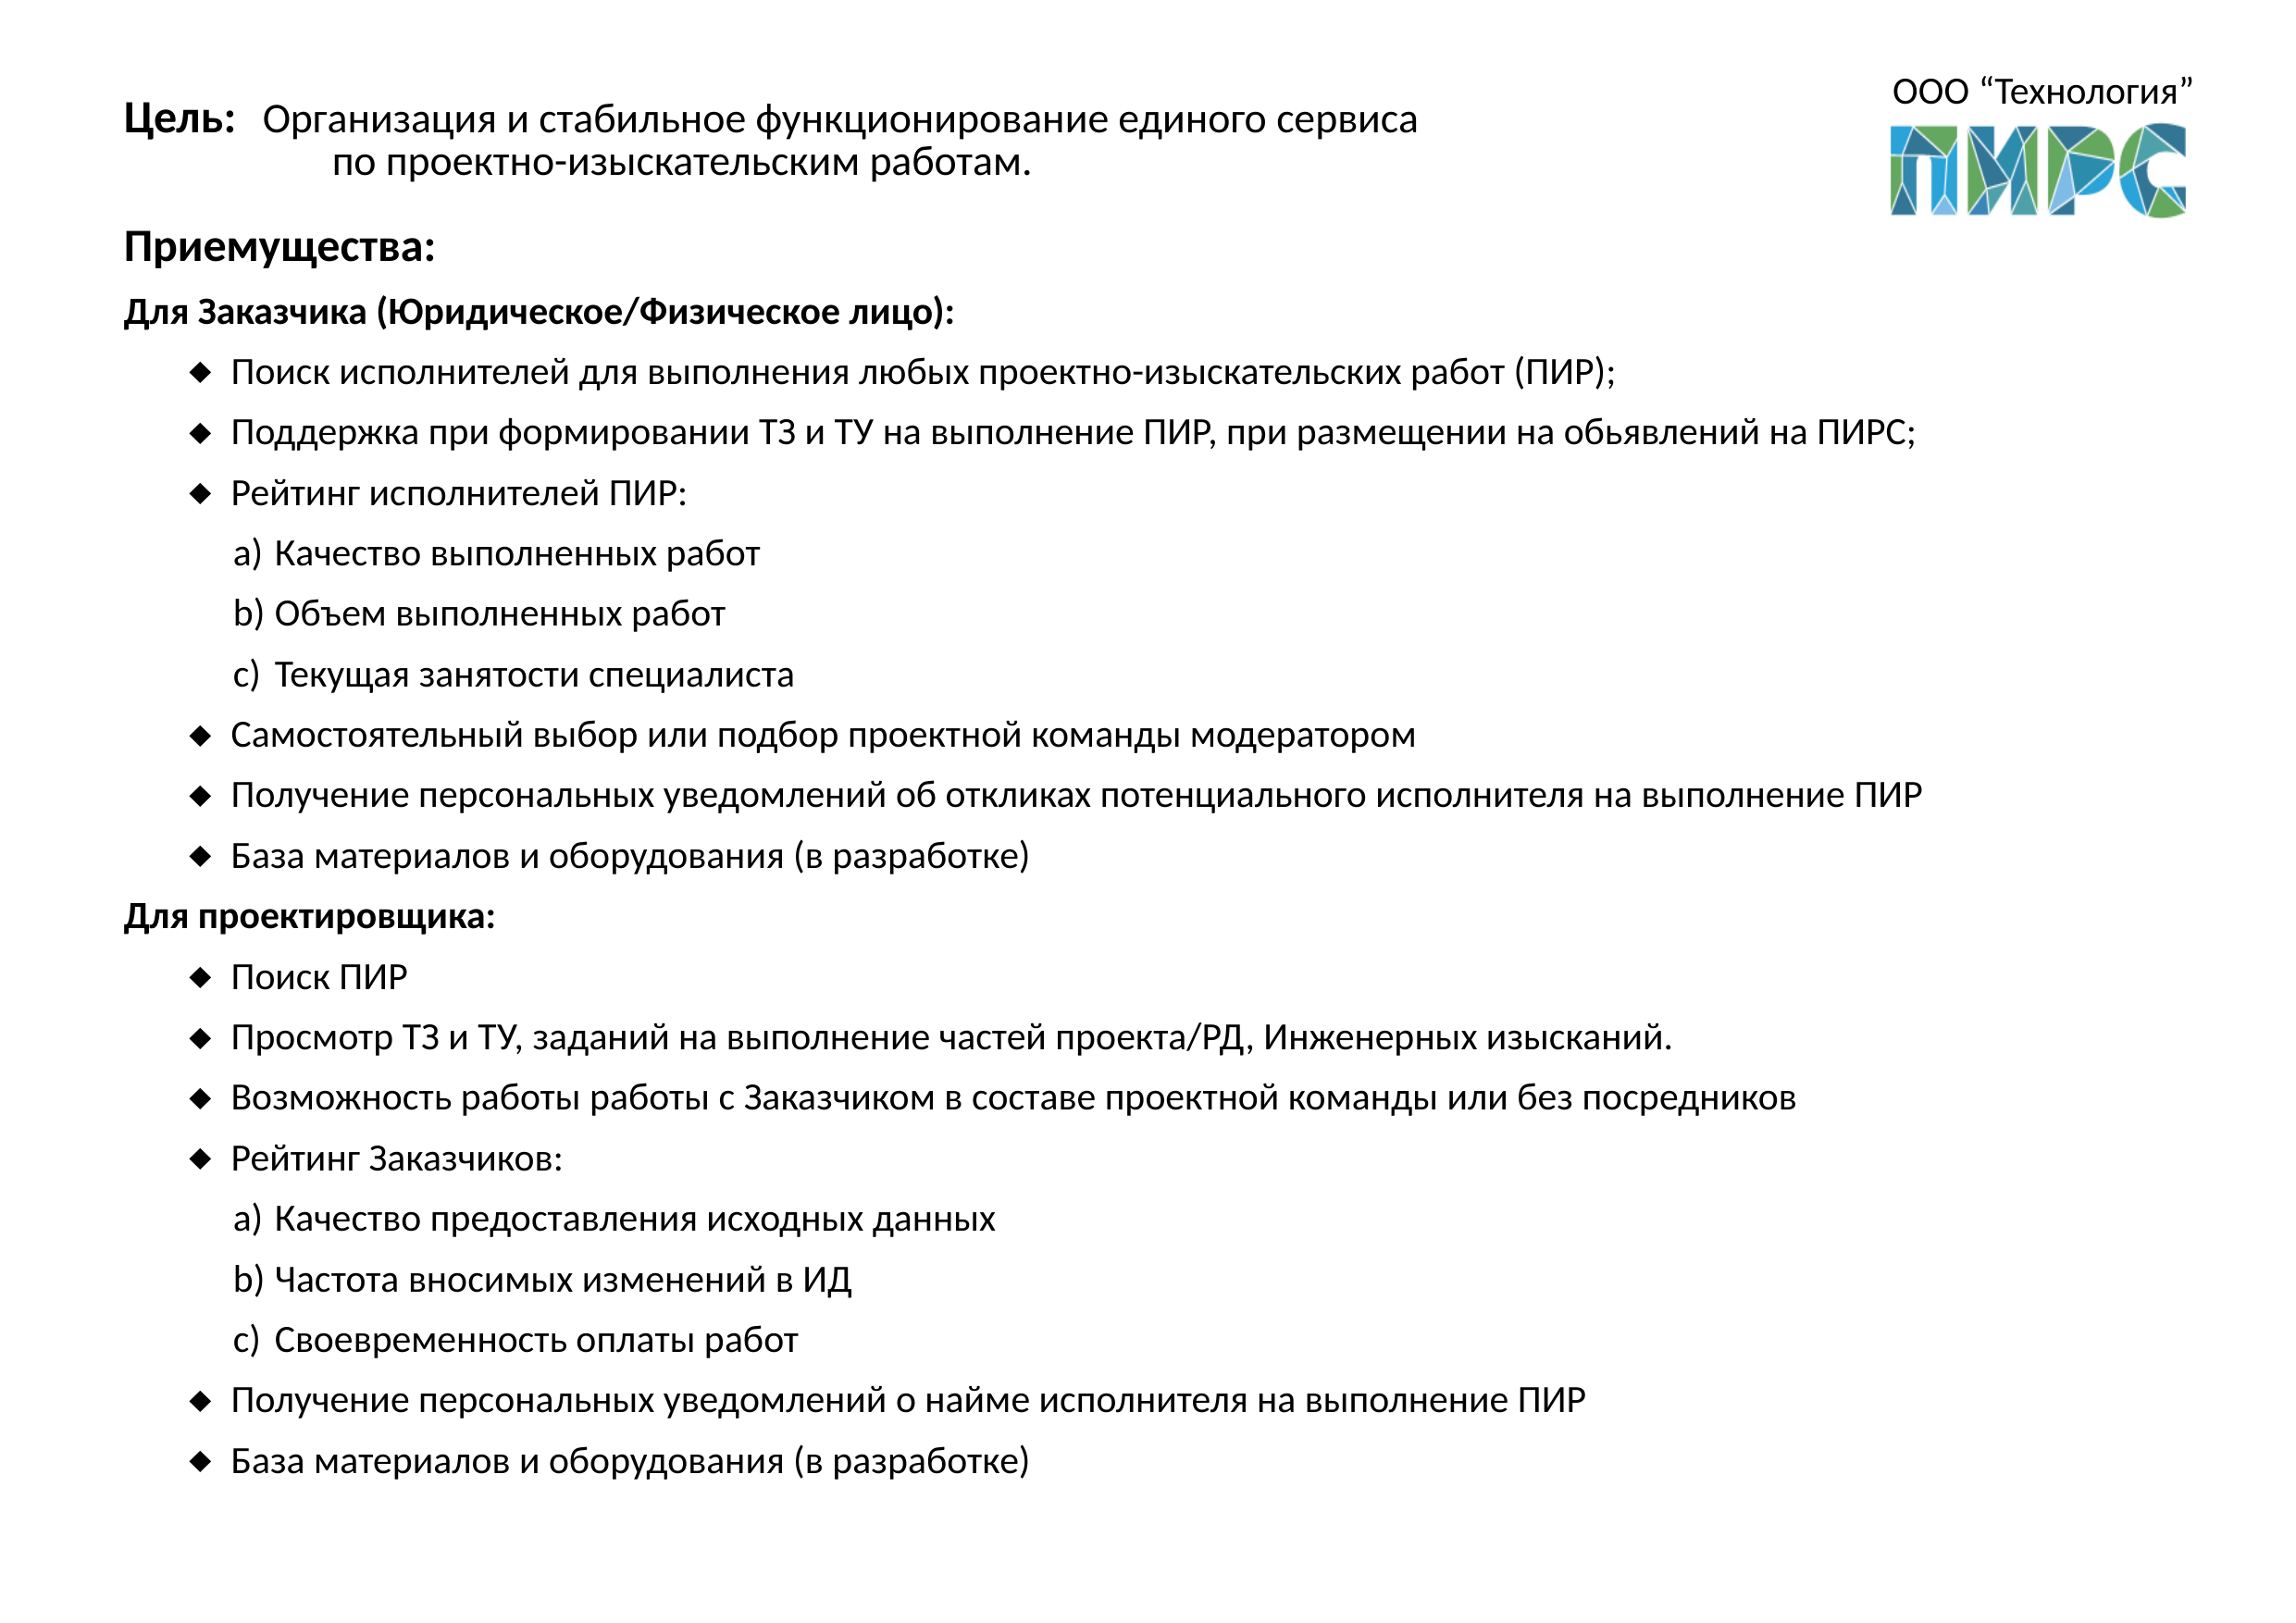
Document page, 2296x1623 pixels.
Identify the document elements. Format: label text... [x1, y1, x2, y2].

text_box Цель: Организация и стабильное функционирование единого сервиса по проектно-изыскательским работам. [110, 91, 1874, 219]
picture [1879, 139, 2197, 233]
text_box Приемущества: Для Заказчика (Юридическое/Физическое лицо): Поиск исполнителей для выполнения любых проектно-изыскательских работ (ПИР); Поддержка при формировании ТЗ и ТУ на выполнение ПИР, при размещении на обьявлений на ПИРС; Рейтинг исполнителей ПИР: Качество выполненных работ Объем выполненных работ Текущая занятости специалиста Самостоятельный выбор или подбор проектной команды модератором Получение персональных уведомлений об откликах потенциального исполнителя на выполнение ПИР База материалов и оборудования (в разработке) Для проектировщика: Поиск ПИР Просмотр ТЗ и ТУ, заданий на выполнение частей проекта/РД, Инженерных изысканий. Возможность работы работы с Заказчиком в составе проектной команды или без посредников Рейтинг Заказчиков: Качество предоставления исходных данных Частота вносимых изменений в ИД Своевременность оплаты работ Получение персональных уведомлений о найме исполнителя на выполнение ПИР База материалов и оборудования (в разработке) [110, 219, 2207, 1529]
text_box ООО “Технология” [1879, 68, 2209, 139]
